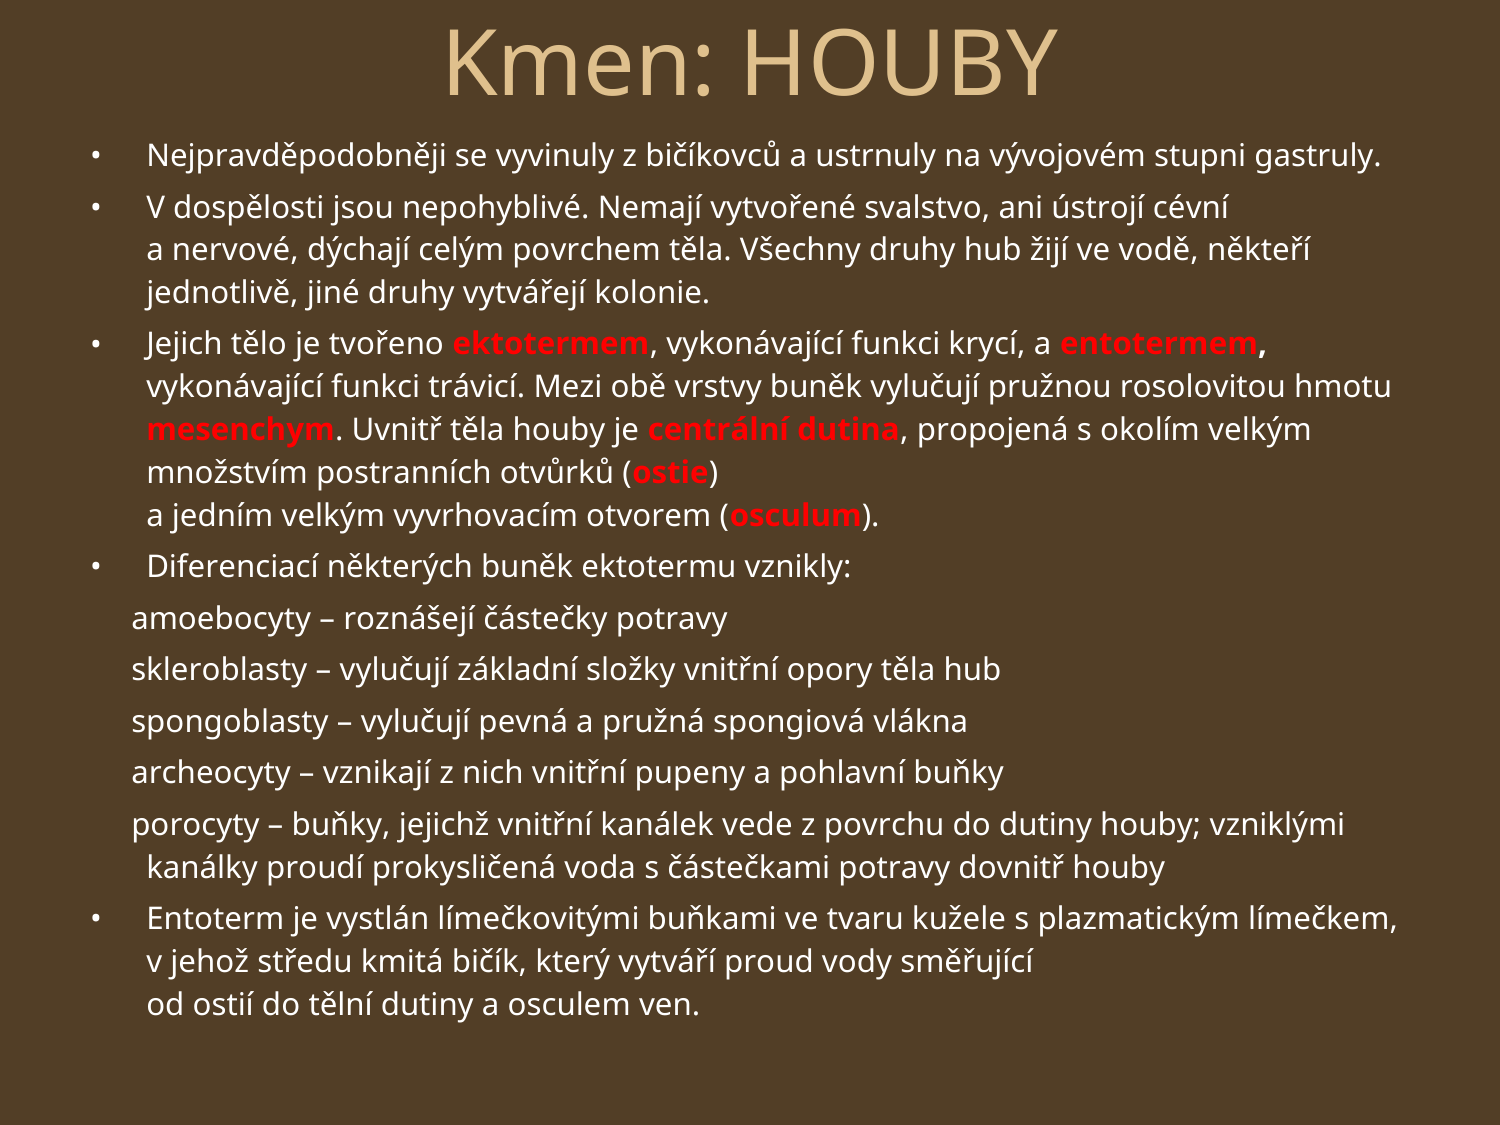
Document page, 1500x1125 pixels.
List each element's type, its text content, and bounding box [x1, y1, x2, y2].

list Nejpravděpodobněji se vyvinuly z bičíkovců a ustrnuly na vývojovém stupni gastruly. V dospělosti jsou nepohyblivé. Nemají vytvořené svalstvo, ani ústrojí cévní a nervové, dýchají celým povrchem těla. Všechny druhy hub žijí ve vodě, někteří jednotlivě, jiné druhy vytvářejí kolonie. Jejich tělo je tvořeno ektotermem, vykonávající funkci krycí, a entotermem, vykonávající funkci trávicí. Mezi obě vrstvy buněk vylučují pružnou rosolovitou hmotu mesenchym. Uvnitř těla houby je centrální dutina, propojená s okolím velkým množstvím postranních otvůrků (ostie) a jedním velkým vyvrhovacím otvorem (osculum). Diferenciací některých buněk ektotermu vznikly: amoebocyty – roznášejí částečky potravy skleroblasty – vylučují základní složky vnitřní opory těla hub spongoblasty – vylučují pevná a pružná spongiová vlákna archeocyty – vznikají z nich vnitřní pupeny a pohlavní buňky porocyty – buňky, jejichž vnitřní kanálek vede z povrchu do dutiny houby; vzniklými kanálky proudí prokysličená voda s částečkami potravy dovnitř houby Entoterm je vystlán límečkovitými buňkami ve tvaru kužele s plazmatickým límečkem, v jehož středu kmitá bičík, který vytváří proud vody směřující od ostií do tělní dutiny a osculem ven. [75, 125, 1426, 1100]
title Kmen: HOUBY [75, 0, 1426, 125]
